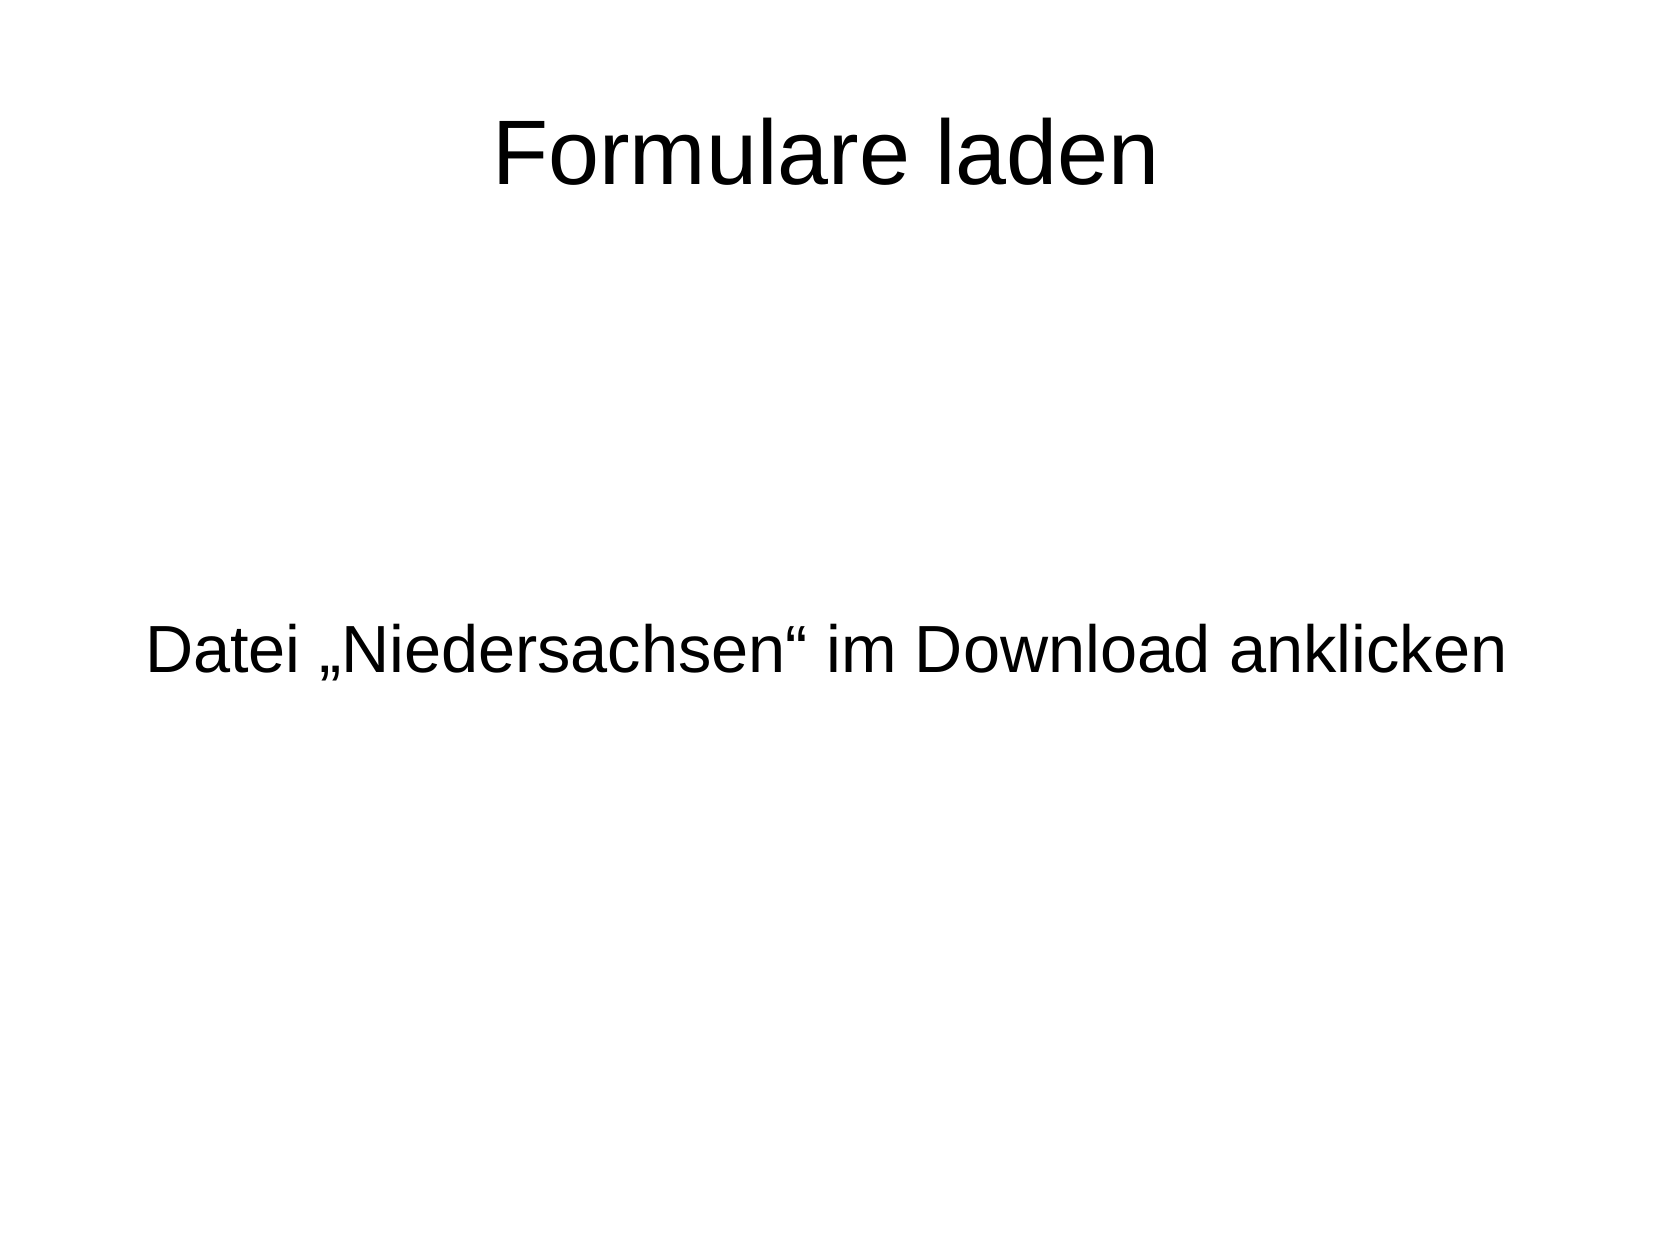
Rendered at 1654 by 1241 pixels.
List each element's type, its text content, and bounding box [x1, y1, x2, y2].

subtitle Datei „Niedersachsen“ im Download anklicken [82, 290, 1571, 1010]
title Formulare laden [82, 49, 1571, 257]
